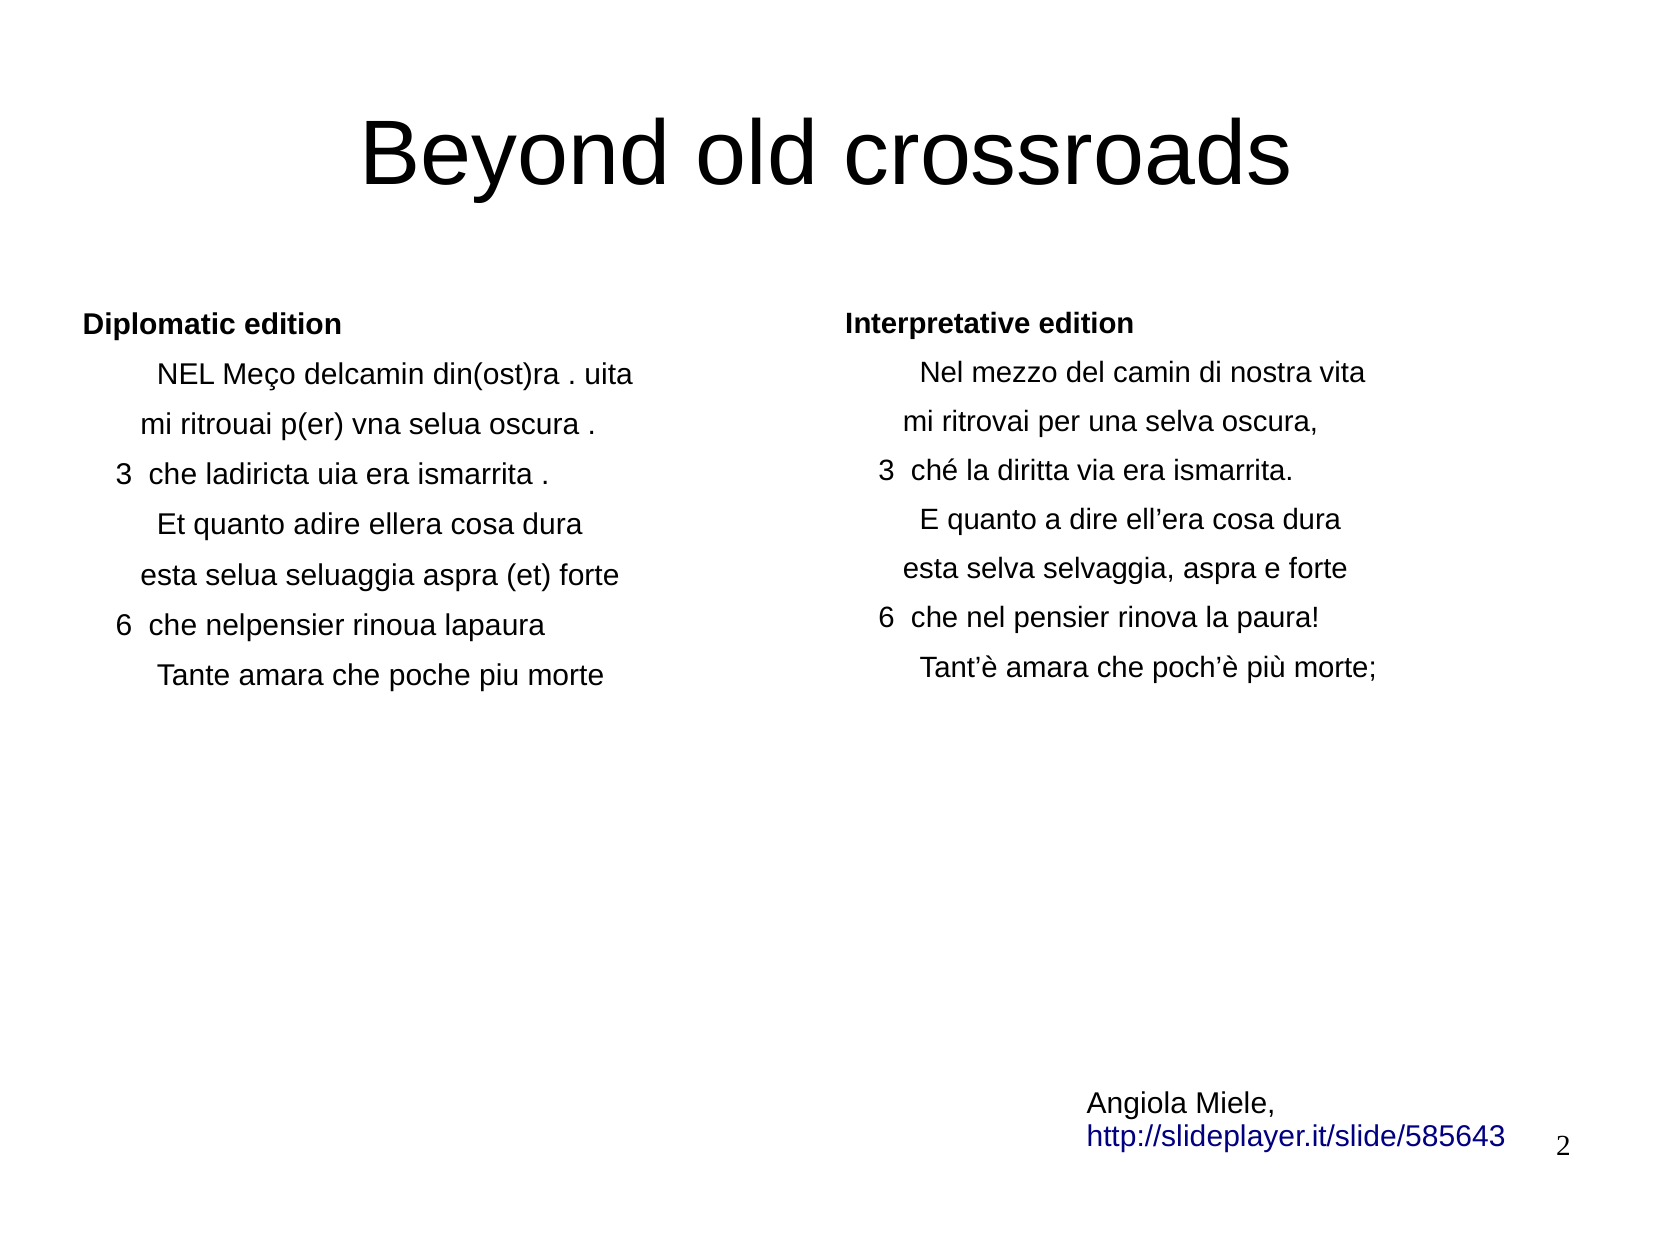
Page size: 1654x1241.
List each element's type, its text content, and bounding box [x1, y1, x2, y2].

list Interpretative edition Nel mezzo del camin di nostra vita mi ritrovai per una selva oscura, 3 ché la diritta via era ismarrita. E quanto a dire ell’era cosa dura esta selva selvaggia, aspra e forte 6 che nel pensier rinova la paura! Tant’è amara che poch’è più morte; [845, 290, 1560, 686]
list Diplomatic edition NEL Meço delcamin din(ost)ra . uita mi ritrouai p(er) vna selua oscura . 3 che ladiricta uia era ismarrita . Et quanto adire ellera cosa dura esta selua seluaggia aspra (et) forte 6 che nelpensier rinoua lapaura Tante amara che poche piu morte [82, 290, 875, 697]
list Angiola Miele, http://slideplayer.it/slide/585643 [1086, 1085, 1512, 1176]
title Beyond old crossroads [82, 49, 1571, 257]
